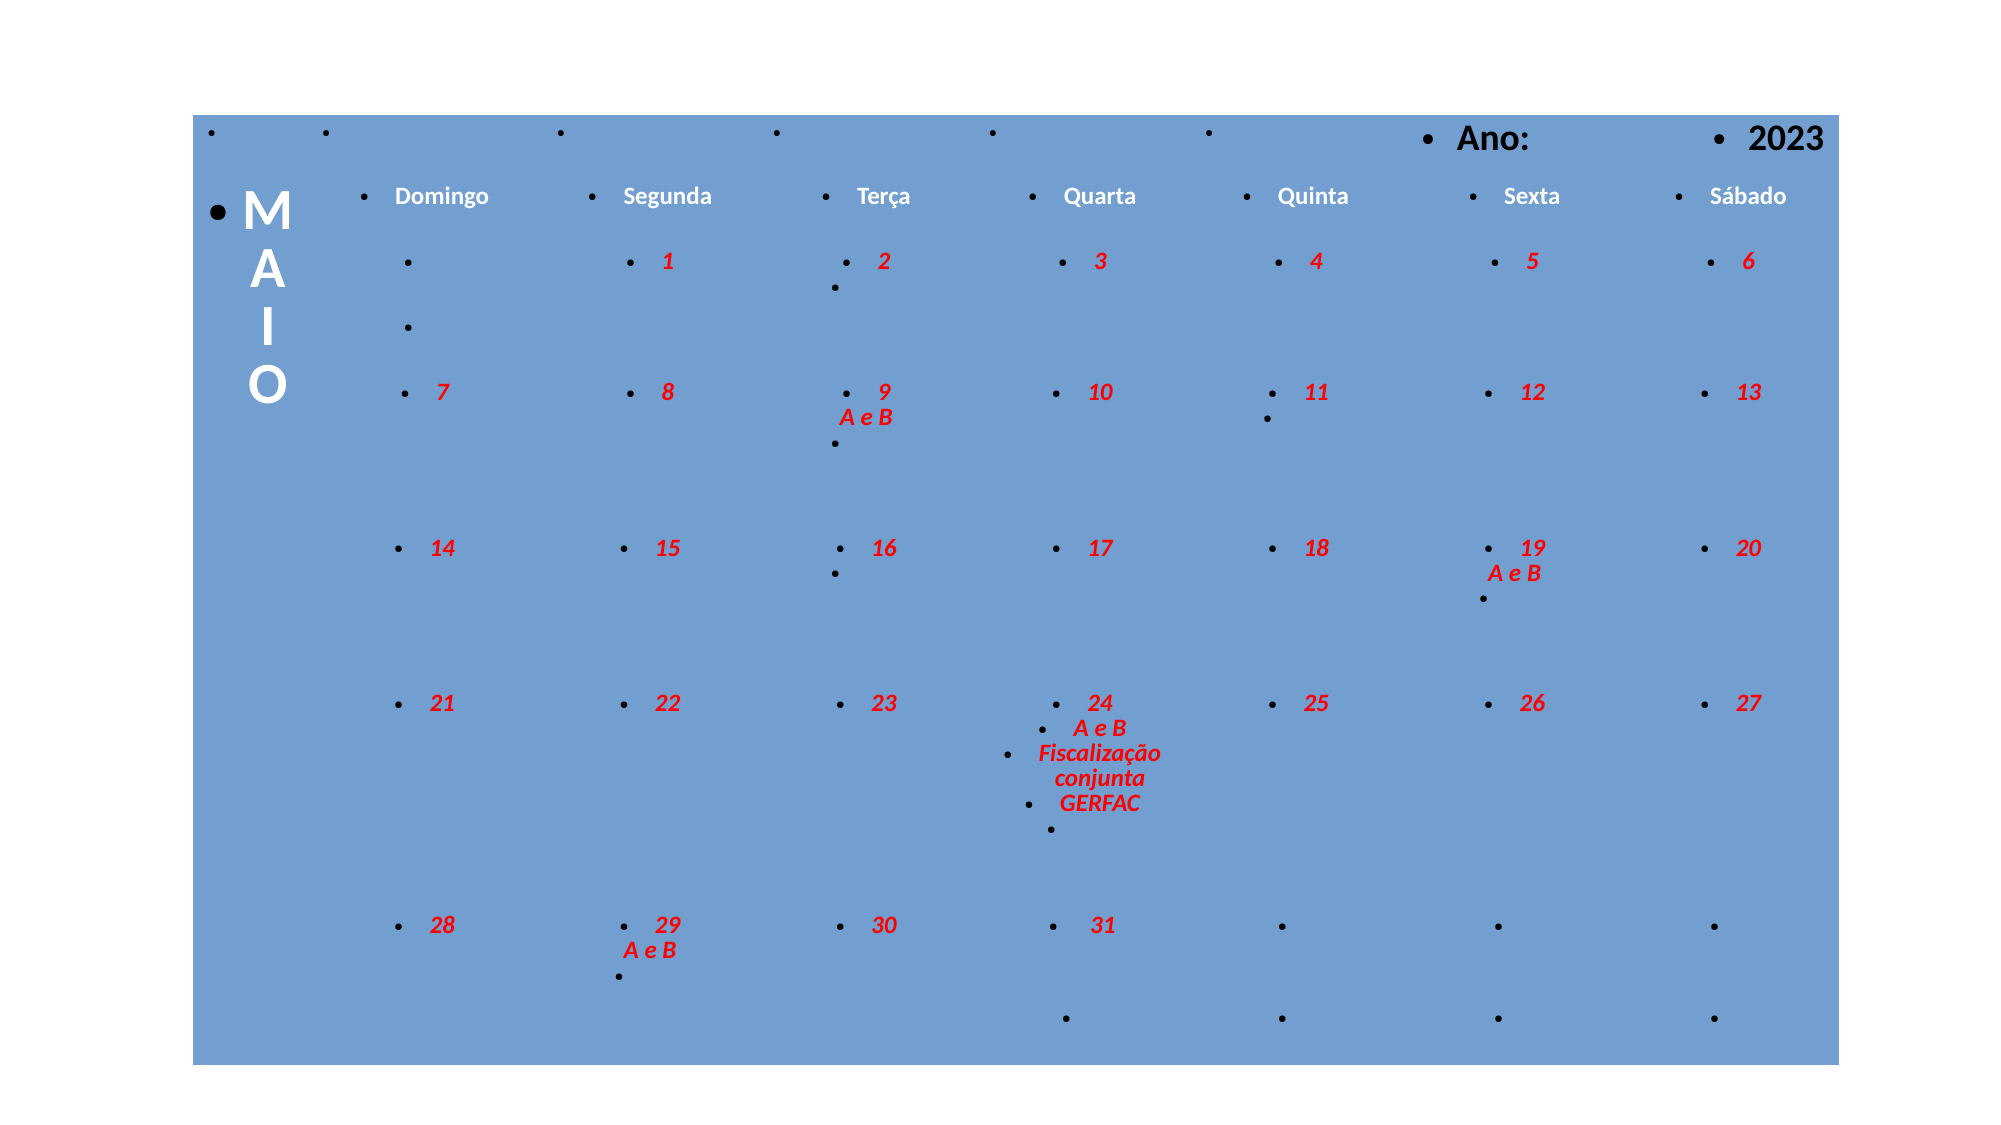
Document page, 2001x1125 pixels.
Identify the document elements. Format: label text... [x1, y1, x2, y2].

table_cell 12 [1407, 375, 1623, 465]
table_header [974, 115, 1190, 178]
table_header [307, 115, 542, 178]
table_cell 23 [758, 686, 974, 851]
table_header [193, 115, 307, 178]
table_cell 15 [542, 530, 758, 620]
table_cell [758, 620, 974, 686]
table_cell Domingo [307, 178, 542, 243]
table_header [1190, 115, 1407, 178]
table_cell [1190, 309, 1407, 375]
table_cell Segunda [542, 178, 758, 243]
table_cell 26 [1407, 686, 1623, 851]
table_cell Quarta [974, 178, 1190, 243]
table_cell 10 [974, 375, 1190, 465]
table_cell 11 [1190, 375, 1407, 465]
table_cell 8 [542, 375, 758, 465]
table_cell 29 A e B [542, 907, 758, 1000]
table_cell 6 [1623, 243, 1839, 309]
table_cell [1623, 620, 1839, 686]
table_cell [1190, 851, 1407, 907]
table_cell [542, 851, 758, 907]
table_cell 17 [974, 530, 1190, 620]
table_cell [974, 309, 1190, 375]
table_cell [542, 1000, 758, 1065]
table_cell [1190, 620, 1407, 686]
table_cell [1190, 907, 1407, 1000]
table_cell [1190, 1000, 1407, 1065]
table_cell 13 [1623, 375, 1839, 465]
table_cell [307, 851, 542, 907]
table_cell [1190, 465, 1407, 530]
table_cell [758, 309, 974, 375]
table_cell [1407, 907, 1623, 1000]
table_cell 20 [1623, 530, 1839, 620]
table_cell 2 [758, 243, 974, 309]
table_cell [1623, 465, 1839, 530]
table_cell [307, 620, 542, 686]
table_cell [1407, 620, 1623, 686]
table_cell Terça [758, 178, 974, 243]
table_cell 19 A e B [1407, 530, 1623, 620]
table_cell 3 [974, 243, 1190, 309]
table_cell [1407, 465, 1623, 530]
table_cell 18 [1190, 530, 1407, 620]
table_cell [1407, 1000, 1623, 1065]
table_cell [758, 1000, 974, 1065]
table_cell [1623, 1000, 1839, 1065]
table_cell Sexta [1407, 178, 1623, 243]
table_cell [758, 465, 974, 530]
table_header 2023 [1623, 115, 1839, 178]
table_cell 9 A e B [758, 375, 974, 465]
table_cell [307, 465, 542, 530]
table_cell [307, 1000, 542, 1065]
table_cell [542, 620, 758, 686]
table_cell [1407, 851, 1623, 907]
table_cell [758, 851, 974, 907]
table_cell [974, 851, 1190, 907]
table_cell [1623, 851, 1839, 907]
table_cell 27 [1623, 686, 1839, 851]
table_header [542, 115, 758, 178]
table_cell 5 [1407, 243, 1623, 309]
table_cell 22 [542, 686, 758, 851]
table_cell [974, 1000, 1190, 1065]
table_cell [307, 243, 542, 309]
table_cell [974, 620, 1190, 686]
table_cell [542, 309, 758, 375]
table_cell MAIO [193, 178, 307, 1065]
table_cell [974, 465, 1190, 530]
table_cell 24 A e B Fiscalização conjunta GERFAC [974, 686, 1190, 851]
table_cell 31 [974, 907, 1190, 1000]
table_cell [1407, 309, 1623, 375]
table_cell 1 [542, 243, 758, 309]
table_cell [1623, 309, 1839, 375]
table_cell Quinta [1190, 178, 1407, 243]
table_cell [307, 309, 542, 375]
table_cell 25 [1190, 686, 1407, 851]
table_cell [1623, 907, 1839, 1000]
table_cell 21 [307, 686, 542, 851]
table_header Ano: [1407, 115, 1623, 178]
table_cell 16 [758, 530, 974, 620]
table_header [758, 115, 974, 178]
table_cell 4 [1190, 243, 1407, 309]
table_cell Sábado [1623, 178, 1839, 243]
table_cell 30 [758, 907, 974, 1000]
table_cell 7 [307, 375, 542, 465]
table_cell 28 [307, 907, 542, 1000]
table_cell 14 [307, 530, 542, 620]
table_cell [542, 465, 758, 530]
